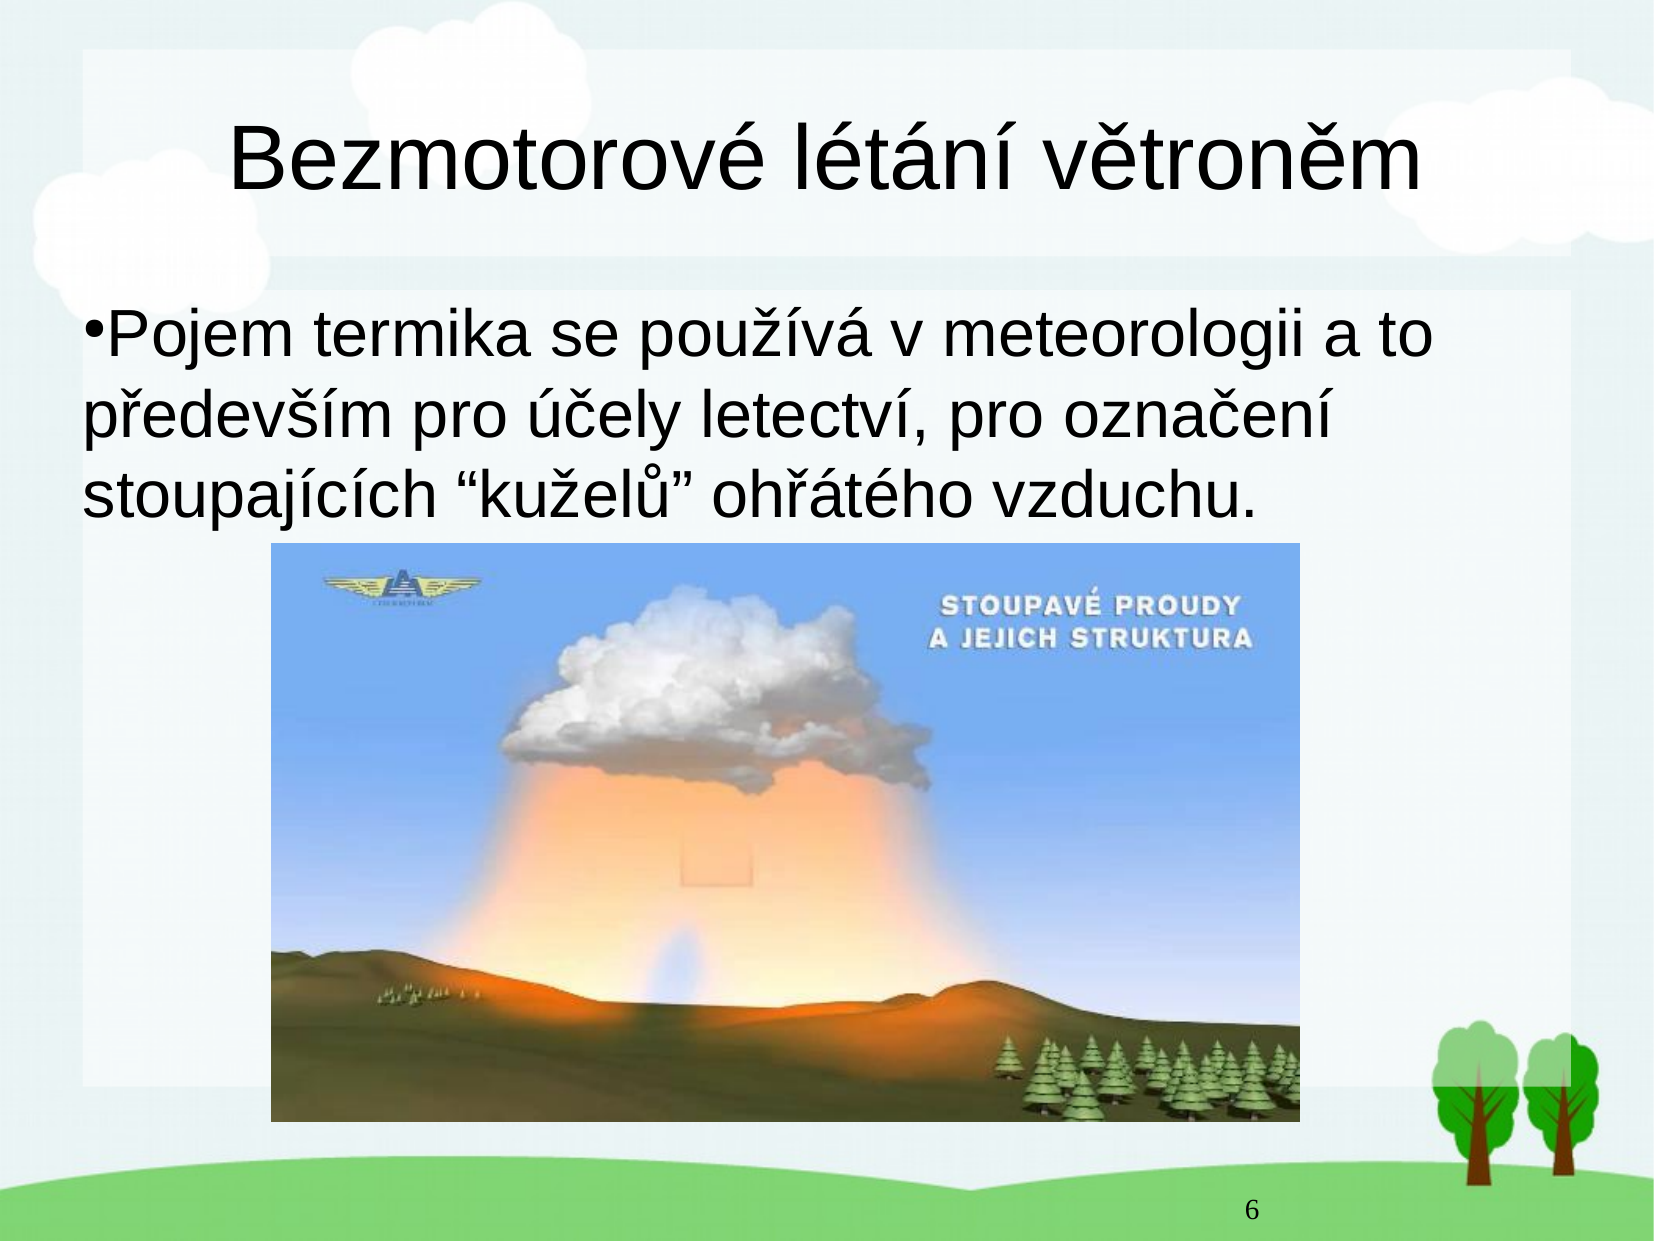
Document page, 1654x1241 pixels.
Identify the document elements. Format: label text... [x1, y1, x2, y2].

text_box [1244, 1190, 1630, 1241]
picture [271, 543, 1300, 1122]
list Pojem termika se používá v meteorologii a to především pro účely letectví, pro označení stoupajících “kuželů” ohřátého vzduchu. [82, 290, 1571, 1087]
title Bezmotorové létání větroněm [82, 49, 1571, 257]
